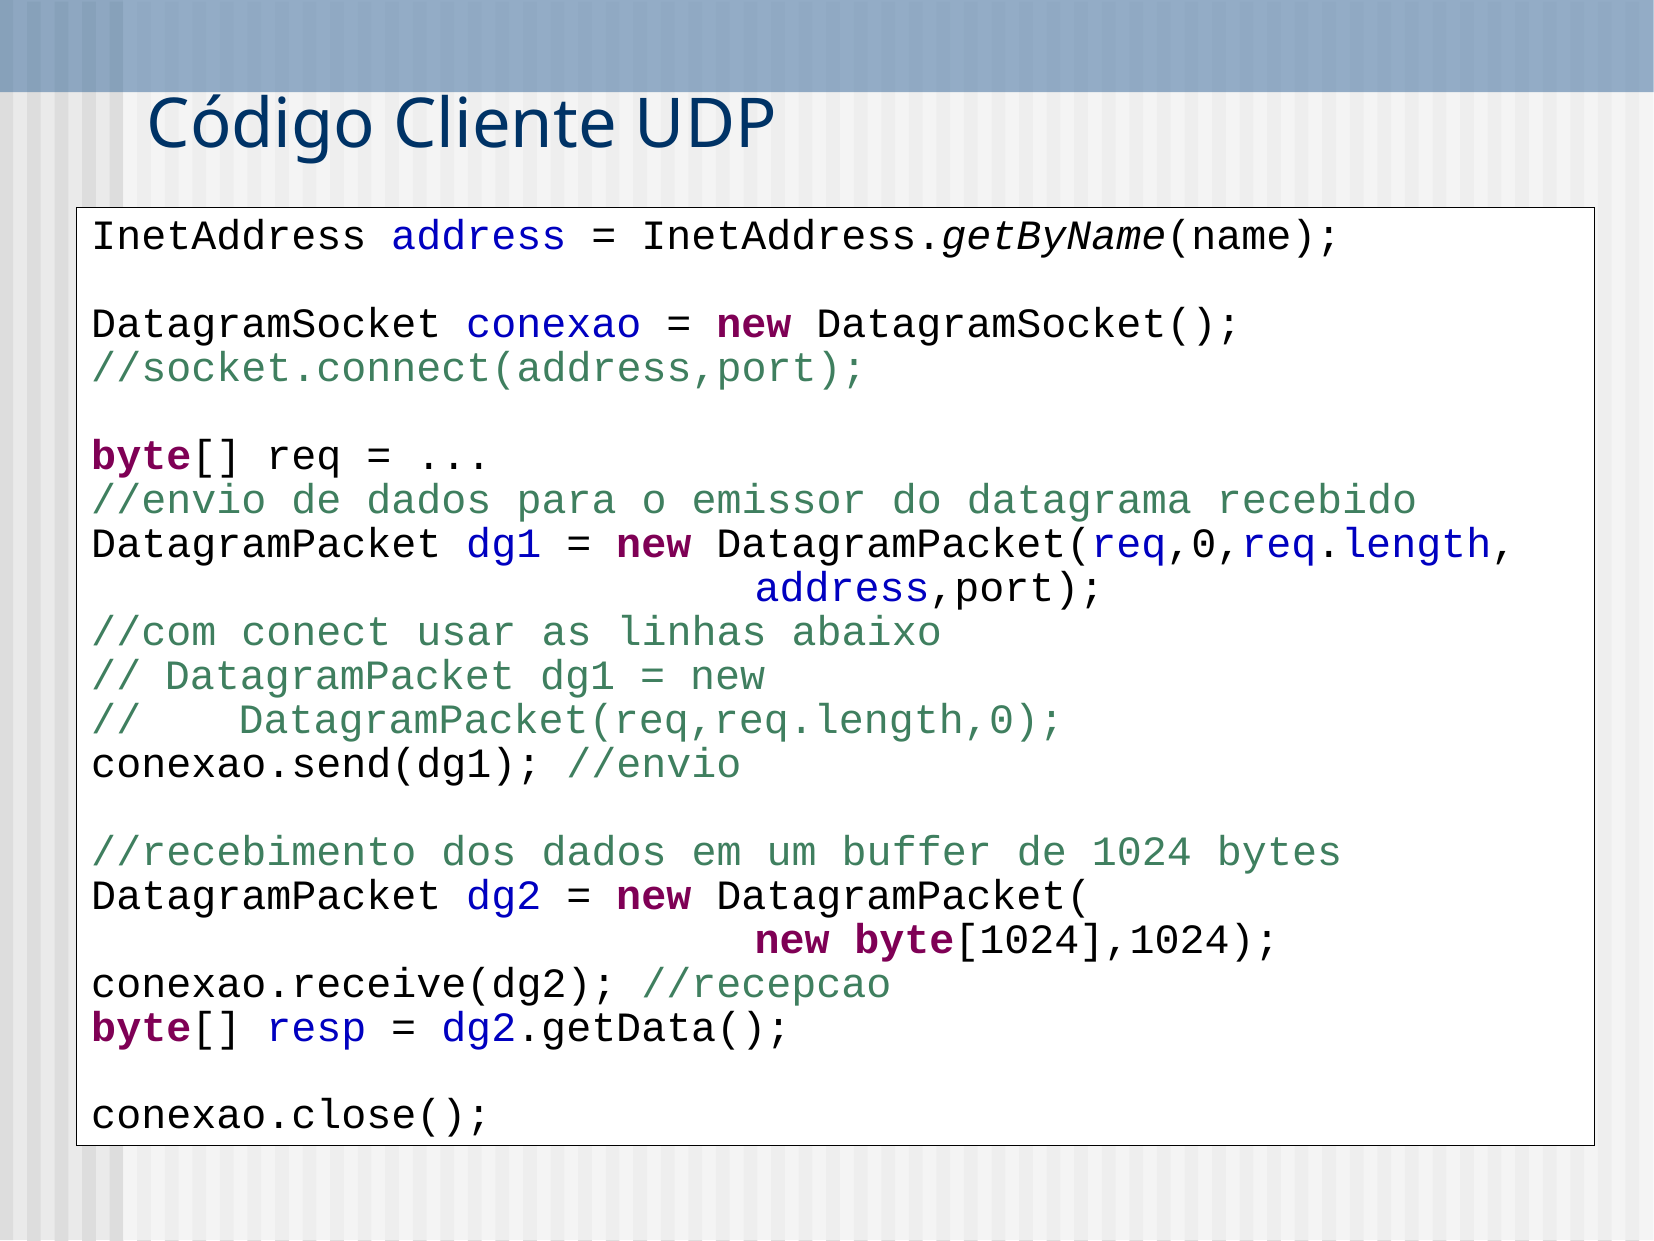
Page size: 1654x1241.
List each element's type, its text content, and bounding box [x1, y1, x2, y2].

text_box InetAddress address = InetAddress.getByName(name); DatagramSocket conexao = new DatagramSocket(); //socket.connect(address,port); byte[] req = ... //envio de dados para o emissor do datagrama recebido DatagramPacket dg1 = new DatagramPacket(req,0,req.length, address,port); //com conect usar as linhas abaixo // DatagramPacket dg1 = new // DatagramPacket(req,req.length,0); conexao.send(dg1); //envio //recebimento dos dados em um buffer de 1024 bytes DatagramPacket dg2 = new DatagramPacket( new byte[1024],1024); conexao.receive(dg2); //recepcao byte[] resp = dg2.getData(); conexao.close(); [76, 207, 1595, 1117]
title Código Cliente UDP [146, 29, 1536, 207]
